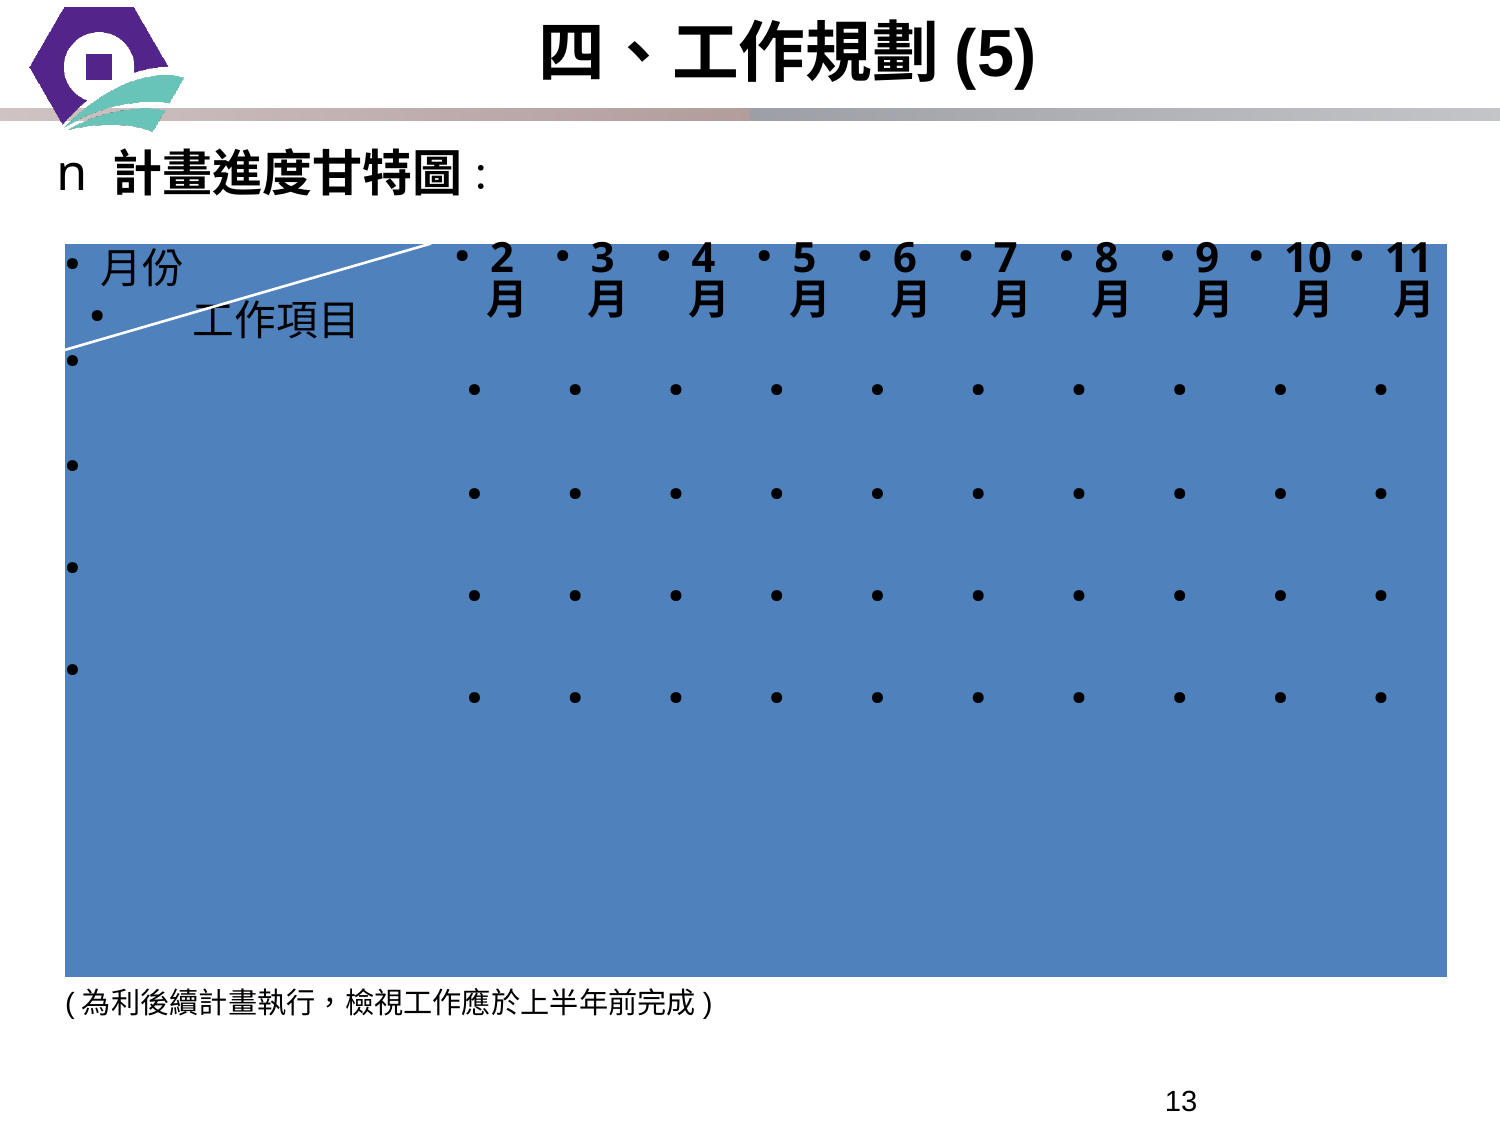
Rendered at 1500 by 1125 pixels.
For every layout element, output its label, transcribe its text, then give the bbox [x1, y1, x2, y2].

table_cell [440, 569, 540, 671]
table_cell [943, 569, 1044, 671]
table_header 10月 [1246, 244, 1346, 362]
table_cell [1044, 569, 1145, 671]
table_cell [440, 362, 540, 466]
table_cell [1246, 466, 1346, 569]
table_cell [440, 671, 540, 773]
table_cell [1044, 466, 1145, 569]
table_header 10月 [1316, 247, 1324, 267]
table_cell [65, 875, 440, 977]
table_cell [641, 875, 742, 977]
table_cell [1246, 773, 1346, 875]
table_cell [1145, 875, 1246, 977]
table_cell [641, 569, 742, 671]
table_cell [843, 362, 943, 466]
table_cell [540, 362, 641, 466]
text_box (為利後續計畫執行，檢視工作應於上半年前完成) [50, 977, 802, 1028]
table_cell [843, 671, 943, 773]
table_header 6月 [901, 258, 909, 267]
table_cell [1346, 875, 1447, 977]
table_header 月份 工作項目 [65, 244, 440, 362]
table_cell [440, 773, 540, 875]
table_header 7月 [943, 244, 1044, 362]
table_cell [65, 671, 440, 773]
table_cell [540, 773, 641, 875]
table_header 9月 [1202, 247, 1211, 257]
table_header 4月 [641, 244, 742, 362]
table_header 9月 [1145, 244, 1246, 362]
table_header 月份 工作項目 [65, 244, 421, 348]
table_cell [742, 773, 843, 875]
table_cell [943, 875, 1044, 977]
table_cell [1145, 773, 1246, 875]
table_cell [1346, 671, 1447, 773]
table_cell [742, 466, 843, 569]
table_cell [1145, 569, 1246, 671]
table_header 8月 [1101, 259, 1110, 268]
table_cell [1044, 875, 1145, 977]
table_cell [65, 773, 440, 875]
table_cell [742, 671, 843, 773]
table_header 6月 [843, 244, 943, 362]
table_header 8月 [1102, 246, 1109, 253]
table_cell [540, 466, 641, 569]
table_cell [65, 466, 440, 569]
table_cell [1044, 773, 1145, 875]
table_cell [641, 362, 742, 466]
table_cell [1246, 671, 1346, 773]
table_cell [641, 773, 742, 875]
table_cell [641, 466, 742, 569]
table_cell [1346, 569, 1447, 671]
table_cell [65, 569, 440, 671]
table_header 4月 [698, 250, 705, 261]
table_cell [1145, 362, 1246, 466]
table_cell [540, 569, 641, 671]
table_cell [943, 671, 1044, 773]
table_cell [742, 362, 843, 466]
table_cell [843, 773, 943, 875]
table_header 11月 [1346, 244, 1447, 362]
table_cell [1346, 466, 1447, 569]
table_cell [1246, 362, 1346, 466]
table_cell [1346, 773, 1447, 875]
table_cell [440, 466, 540, 569]
table_cell [540, 671, 641, 773]
table_cell [1246, 875, 1346, 977]
text_box 計畫進度甘特圖： [41, 134, 1500, 209]
table_cell [943, 466, 1044, 569]
table_cell [943, 773, 1044, 875]
table_cell [1246, 569, 1346, 671]
table_header 8月 [1044, 244, 1145, 362]
table_cell [943, 362, 1044, 466]
table_cell [641, 671, 742, 773]
table_cell [742, 875, 843, 977]
table_cell [843, 875, 943, 977]
table_cell [742, 569, 843, 671]
table_cell [540, 875, 641, 977]
text_box 四、工作規劃(5) [0, 19, 1500, 97]
table_cell [843, 569, 943, 671]
table_cell [1044, 671, 1145, 773]
table_header 5月 [742, 244, 843, 362]
table_cell [1346, 362, 1447, 466]
table_cell [1145, 671, 1246, 773]
table_cell [843, 466, 943, 569]
table_cell [1145, 466, 1246, 569]
table_header 3月 [540, 244, 641, 362]
table_cell [65, 362, 440, 466]
table_cell [440, 875, 540, 977]
table_header 2月 [440, 244, 540, 362]
table_cell [1044, 362, 1145, 466]
